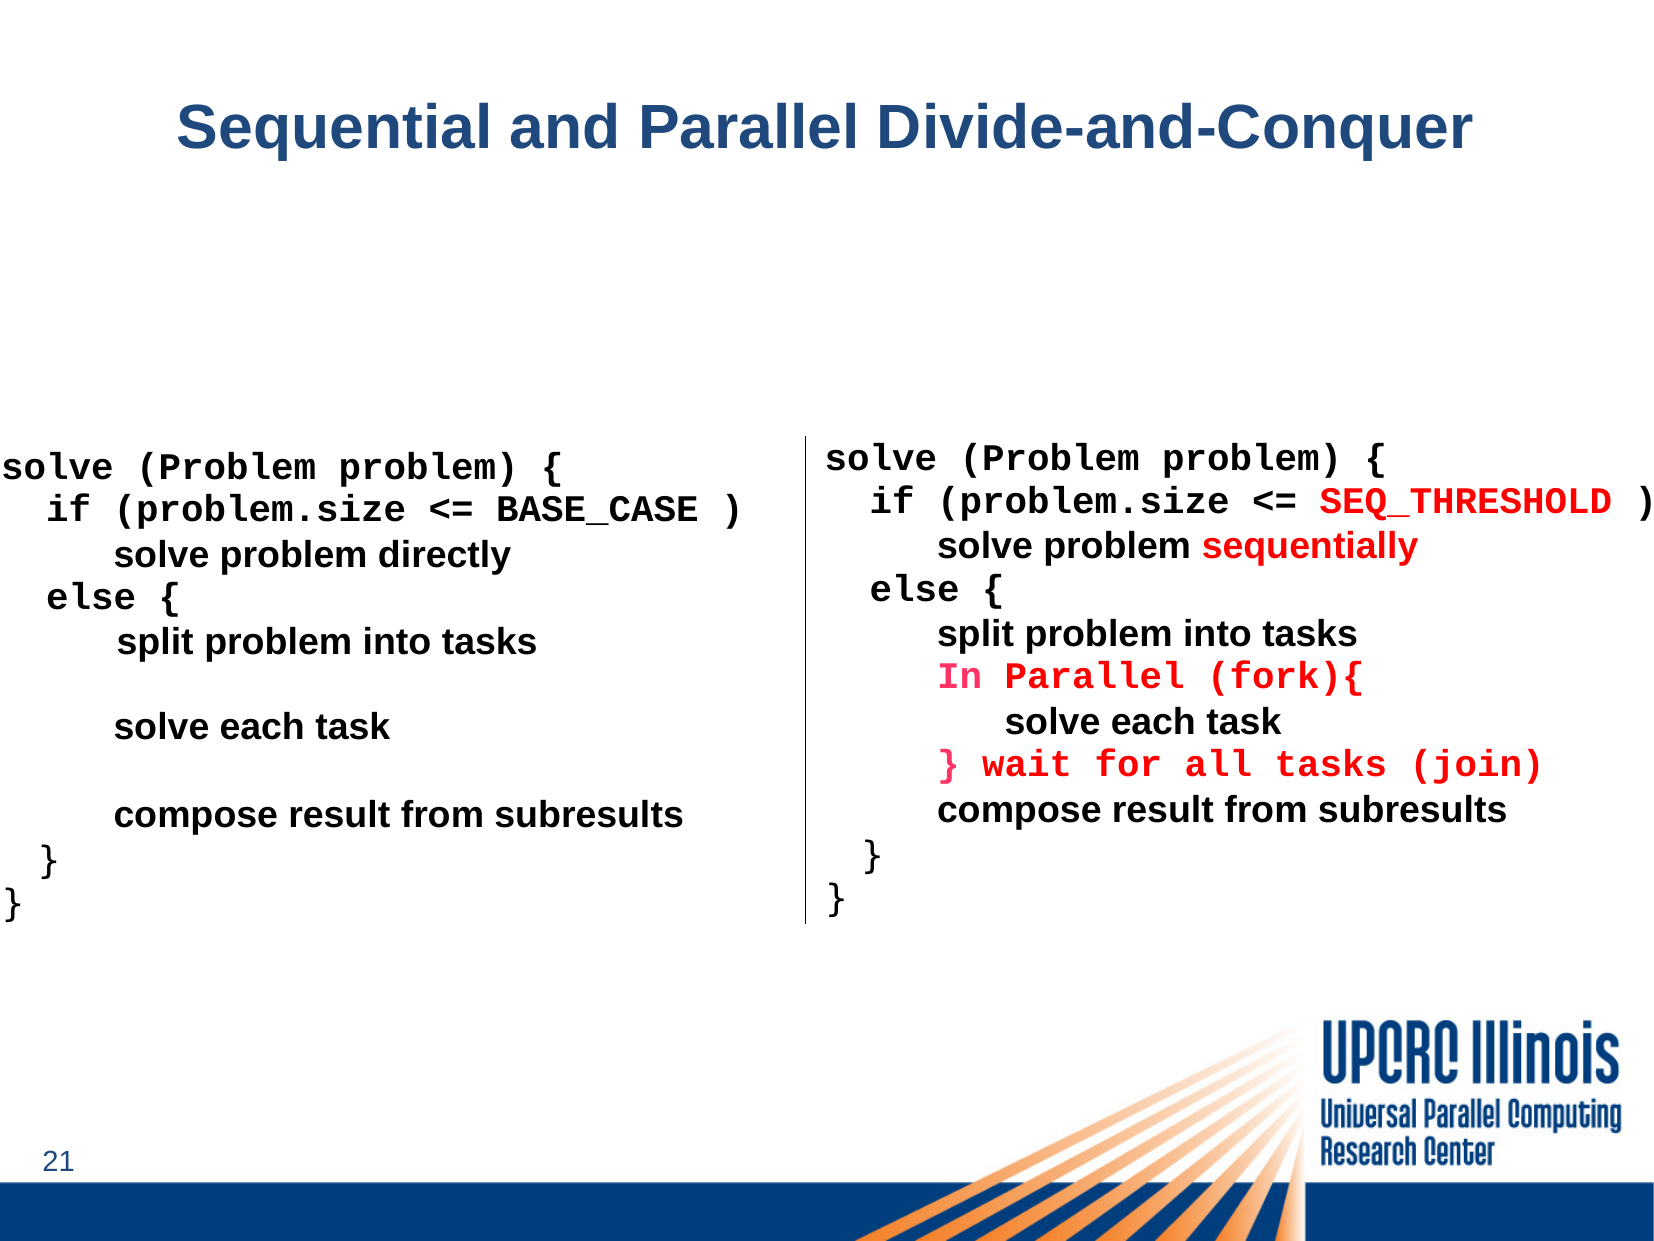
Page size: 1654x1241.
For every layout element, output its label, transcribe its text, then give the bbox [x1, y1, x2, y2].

text_box solve (Problem problem) { if (problem.size <= SEQ_THRESHOLD ) solve problem sequentially else { split problem into tasks In Parallel (fork){ solve each task } wait for all tasks (join) compose result from subresults } } [809, 432, 1654, 931]
picture [0, 1005, 1654, 1241]
title Sequential and Parallel Divide-and-Conquer [82, 0, 1570, 259]
text_box solve (Problem problem) { if (problem.size <= BASE_CASE ) solve problem directly else { split problem into tasks solve each task compose result from subresults } } [0, 440, 759, 937]
